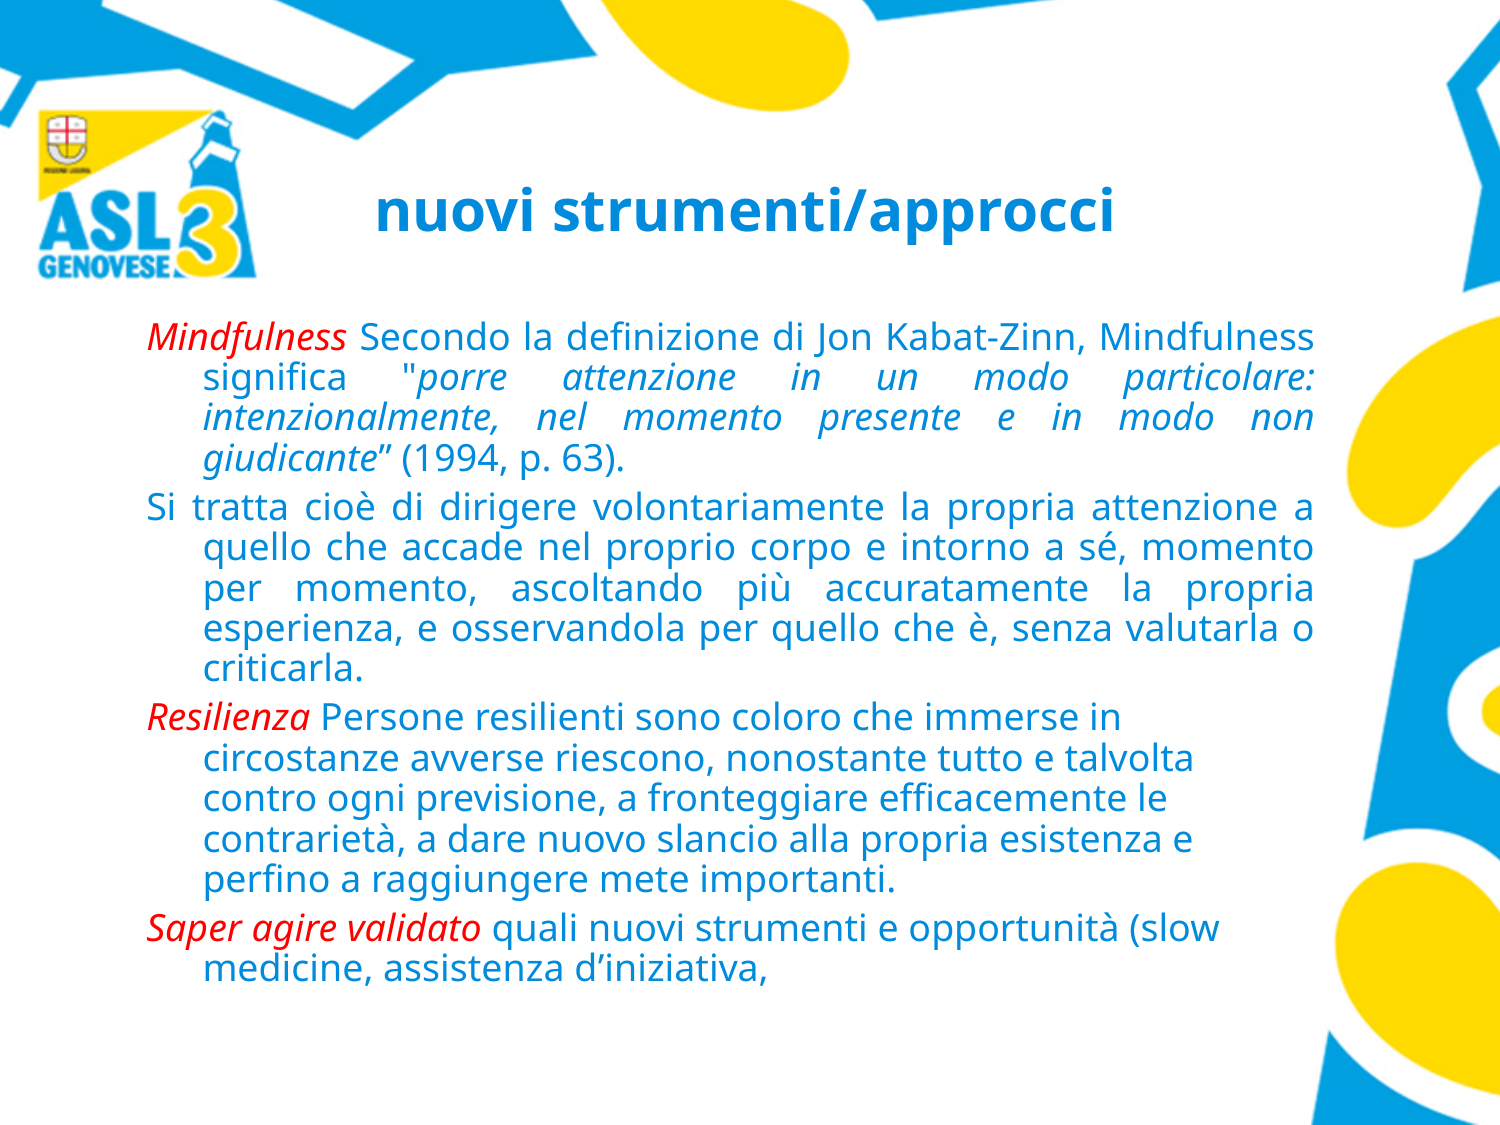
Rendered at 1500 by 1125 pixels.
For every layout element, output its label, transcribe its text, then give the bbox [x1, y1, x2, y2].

title nuovi strumenti/approcci [359, 162, 1422, 255]
list Mindfulness Secondo la definizione di Jon Kabat-Zinn, Mindfulness significa "porre attenzione in un modo particolare: intenzionalmente, nel momento presente e in modo non giudicante” (1994, p. 63). Si tratta cioè di dirigere volontariamente la propria attenzione a quello che accade nel proprio corpo e intorno a sé, momento per momento, ascoltando più accuratamente la propria esperienza, e osservandola per quello che è, senza valutarla o criticarla. Resilienza Persone resilienti sono coloro che immerse in circostanze avverse riescono, nonostante tutto e talvolta contro ogni previsione, a fronteggiare efficacemente le contrarietà, a dare nuovo slancio alla propria esistenza e perfino a raggiungere mete importanti. Saper agire validato quali nuovi strumenti e opportunità (slow medicine, assistenza d’iniziativa, [75, 310, 1331, 1005]
